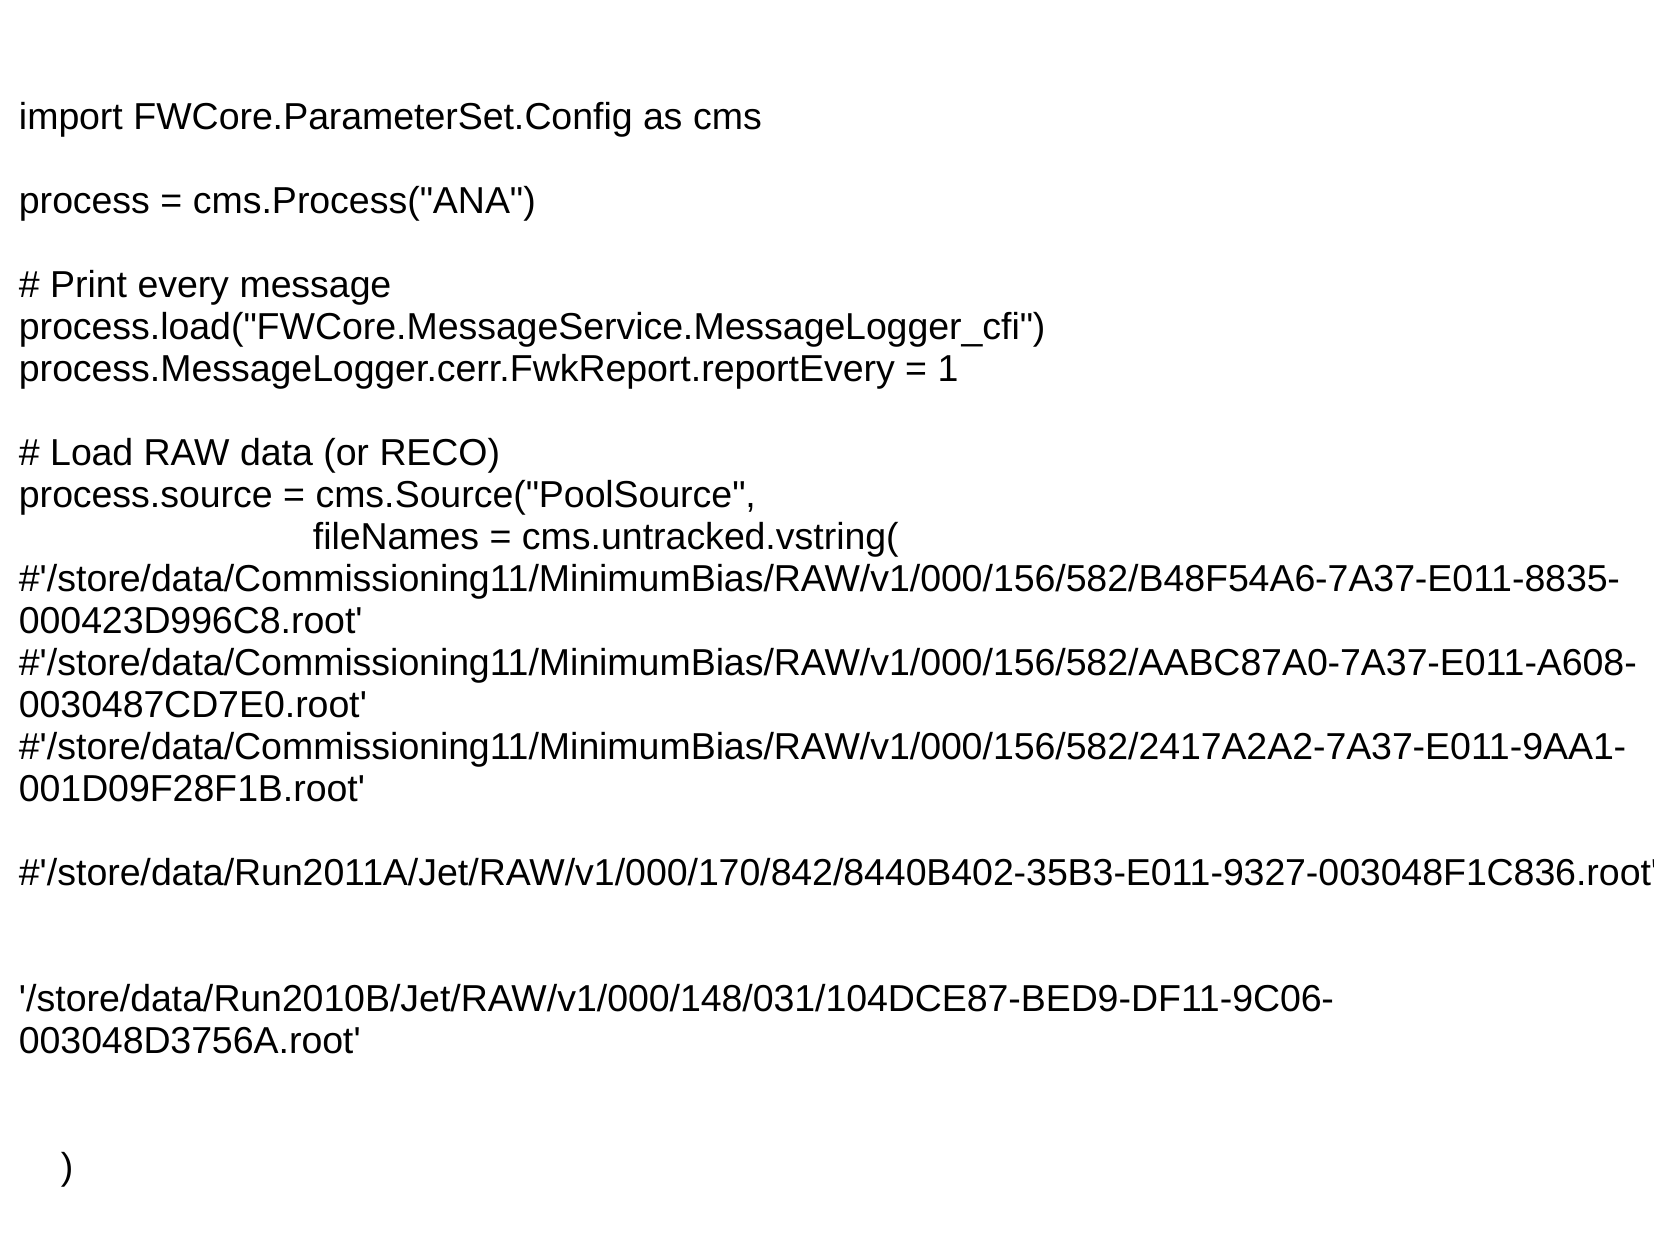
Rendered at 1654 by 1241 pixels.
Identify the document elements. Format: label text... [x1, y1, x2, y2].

text_box import FWCore.ParameterSet.Config as cms process = cms.Process("ANA") # Print every message process.load("FWCore.MessageService.MessageLogger_cfi") process.MessageLogger.cerr.FwkReport.reportEvery = 1 # Load RAW data (or RECO) process.source = cms.Source("PoolSource", fileNames = cms.untracked.vstring( #'/store/data/Commissioning11/MinimumBias/RAW/v1/000/156/582/B48F54A6-7A37-E011-8835-000423D996C8.root' #'/store/data/Commissioning11/MinimumBias/RAW/v1/000/156/582/AABC87A0-7A37-E011-A608-0030487CD7E0.root' #'/store/data/Commissioning11/MinimumBias/RAW/v1/000/156/582/2417A2A2-7A37-E011-9AA1-001D09F28F1B.root' #'/store/data/Run2011A/Jet/RAW/v1/000/170/842/8440B402-35B3-E011-9327-003048F1C836.root' '/store/data/Run2010B/Jet/RAW/v1/000/148/031/104DCE87-BED9-DF11-9C06-003048D3756A.root' ) [4, 88, 1654, 1195]
